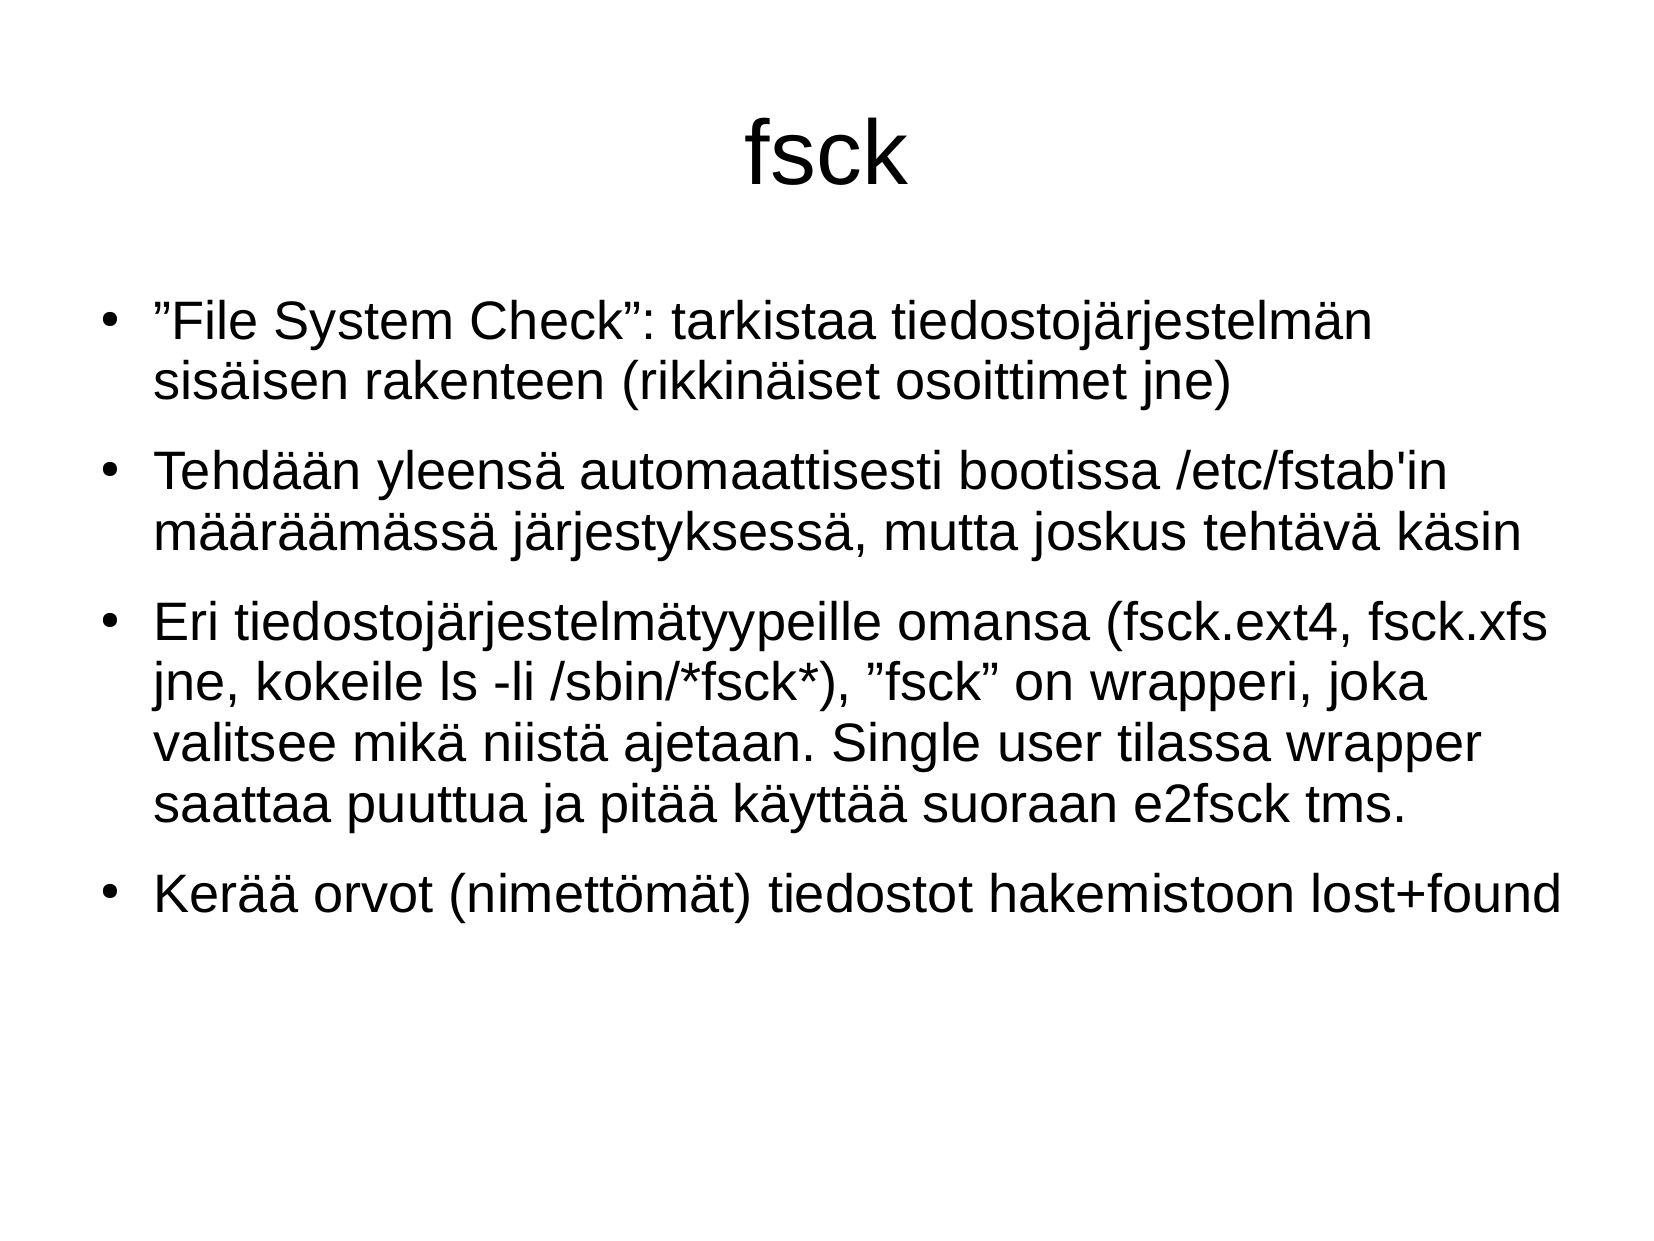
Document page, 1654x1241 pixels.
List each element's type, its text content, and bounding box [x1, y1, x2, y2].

title fsck [82, 49, 1571, 257]
list ”File System Check”: tarkistaa tiedostojärjestelmän sisäisen rakenteen (rikkinäiset osoittimet jne) Tehdään yleensä automaattisesti bootissa /etc/fstab'in määräämässä järjestyksessä, mutta joskus tehtävä käsin Eri tiedostojärjestelmätyypeille omansa (fsck.ext4, fsck.xfs jne, kokeile ls -li /sbin/*fsck*), ”fsck” on wrapperi, joka valitsee mikä niistä ajetaan. Single user tilassa wrapper saattaa puuttua ja pitää käyttää suoraan e2fsck tms. Kerää orvot (nimettömät) tiedostot hakemistoon lost+found [82, 290, 1571, 1010]
